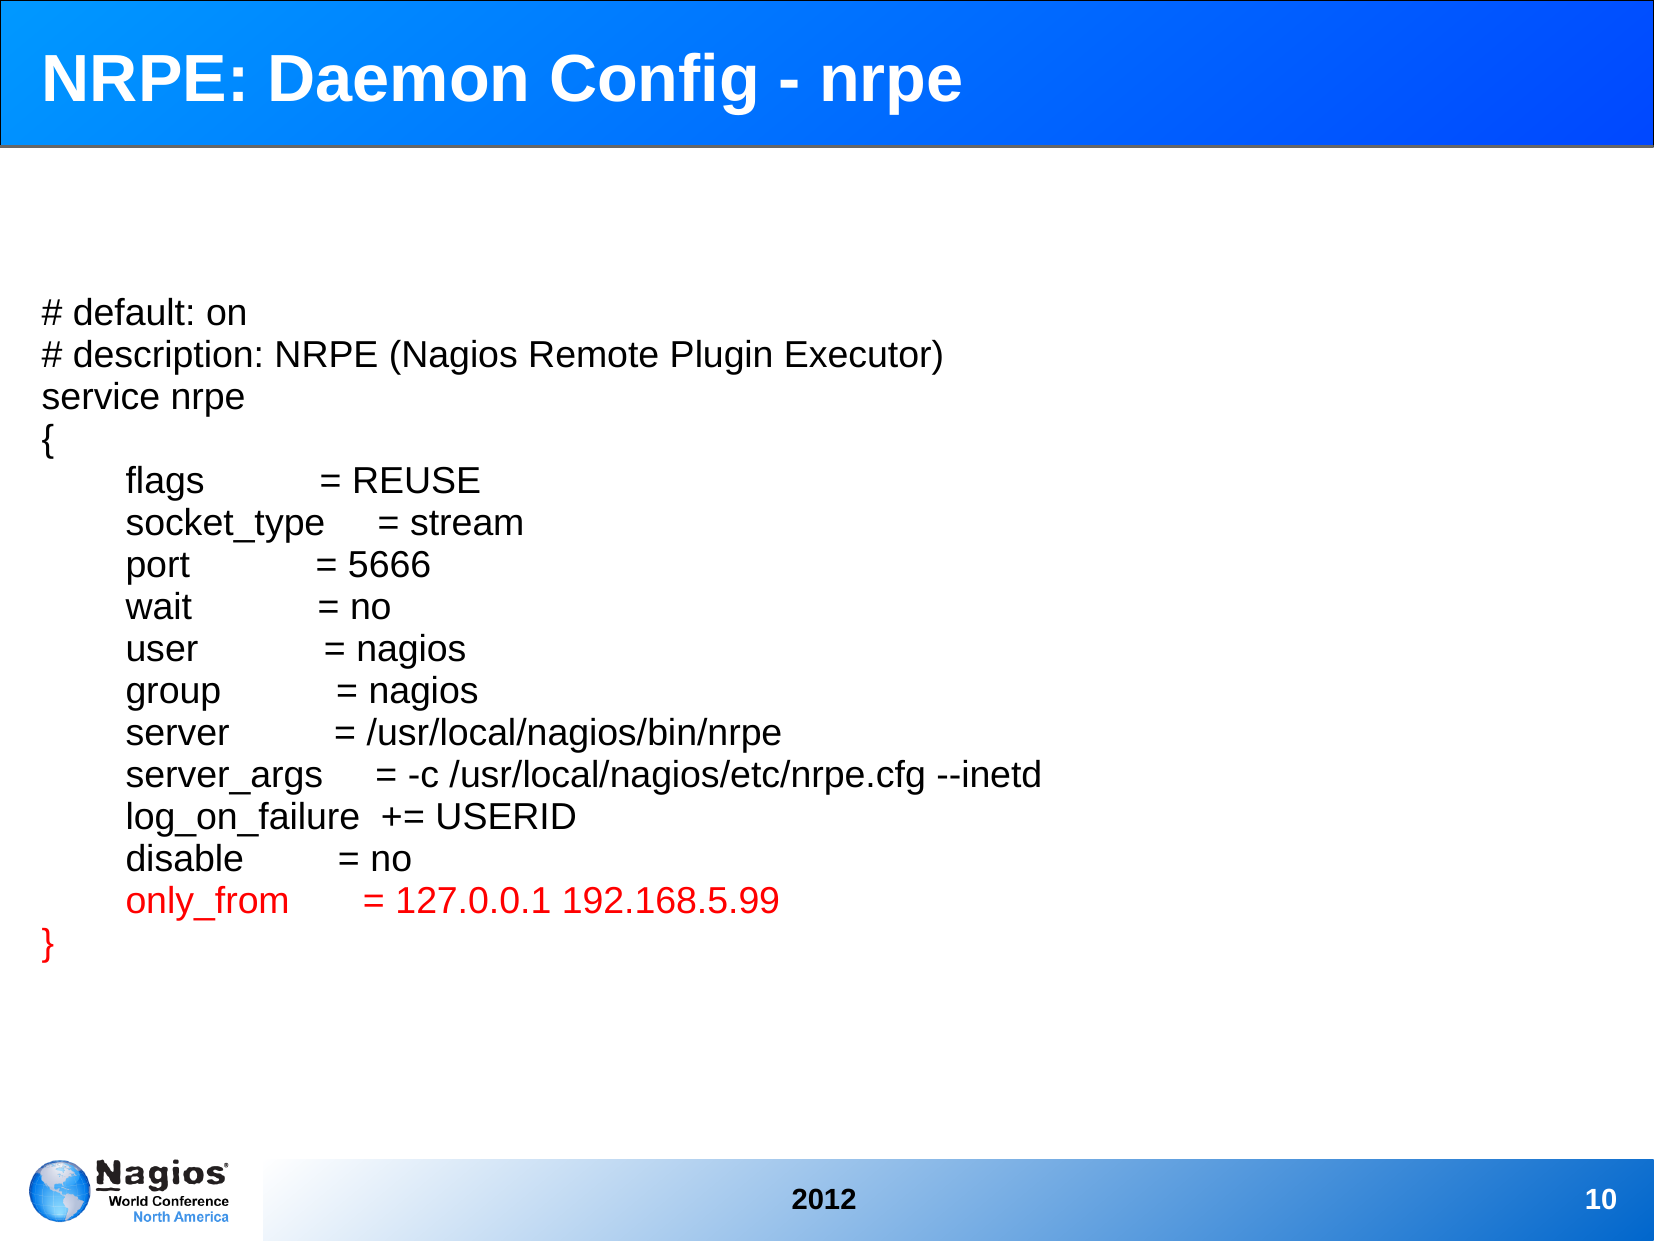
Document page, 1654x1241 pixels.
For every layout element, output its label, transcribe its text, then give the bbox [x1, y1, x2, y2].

subtitle # default: on # description: NRPE (Nagios Remote Plugin Executor) service nrpe { flags = REUSE socket_type = stream port = 5666 wait = no user = nagios group = nagios server = /usr/local/nagios/bin/nrpe server_args = -c /usr/local/nagios/etc/nrpe.cfg --inetd log_on_failure += USERID disable = no only_from = 127.0.0.1 192.168.5.99 } [41, 185, 1618, 1187]
title NRPE: Daemon Config - nrpe [41, 36, 1248, 120]
picture [29, 1159, 229, 1235]
